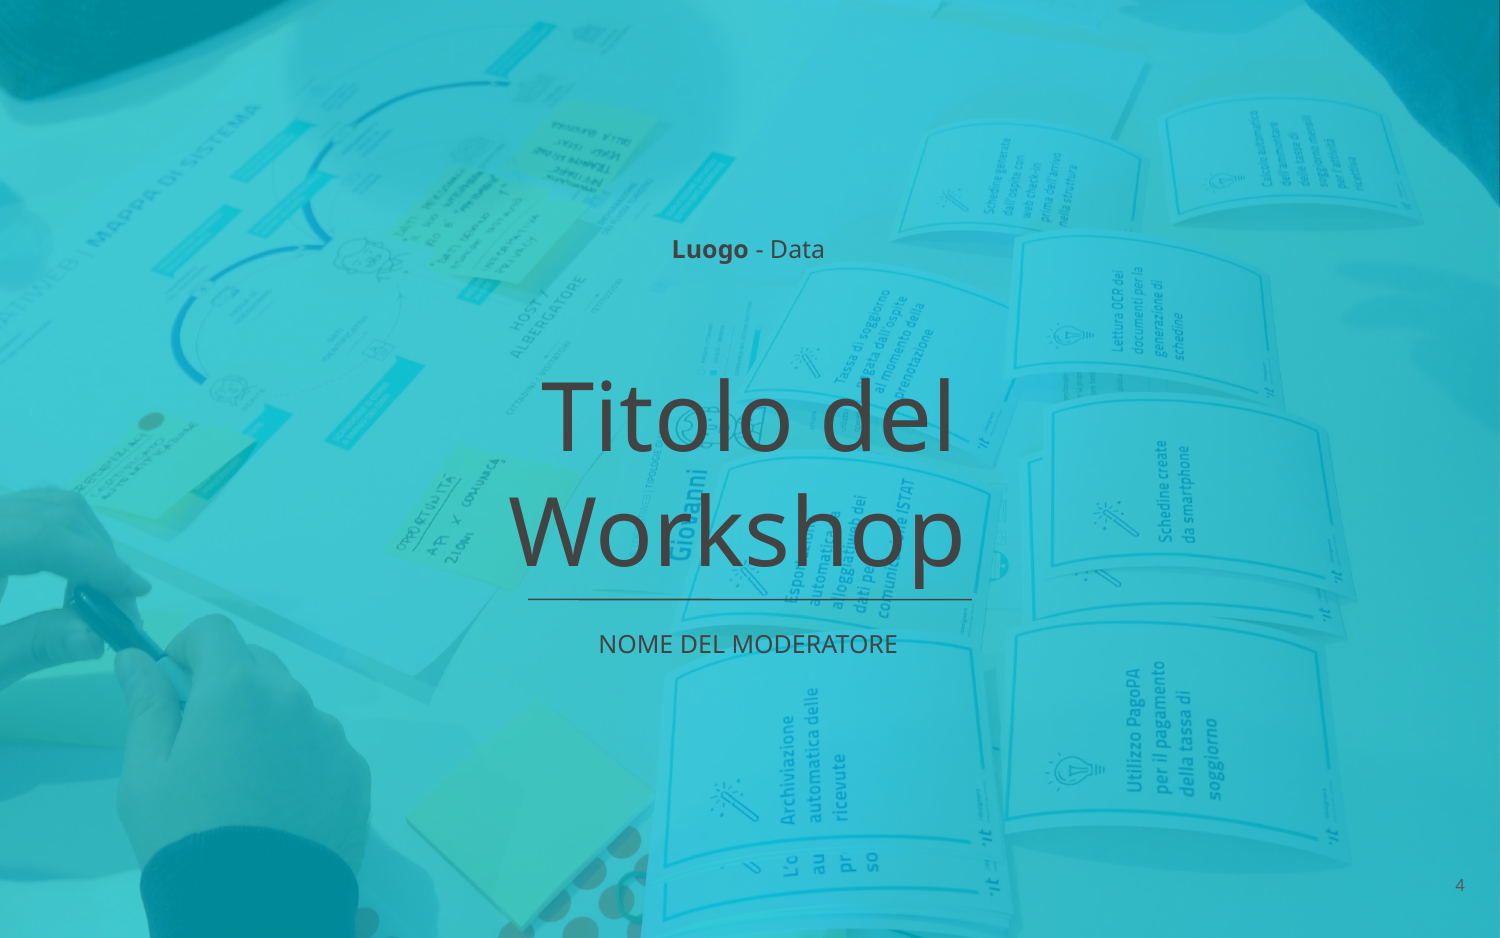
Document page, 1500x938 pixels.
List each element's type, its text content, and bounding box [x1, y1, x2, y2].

slide_number <number> [1389, 849, 1480, 922]
text_box [0, 0, 1500, 938]
text_box NOME DEL MODERATORE [520, 613, 977, 702]
text_box Luogo - Data [520, 218, 977, 274]
text_box Titolo del Workshop [369, 341, 1131, 482]
